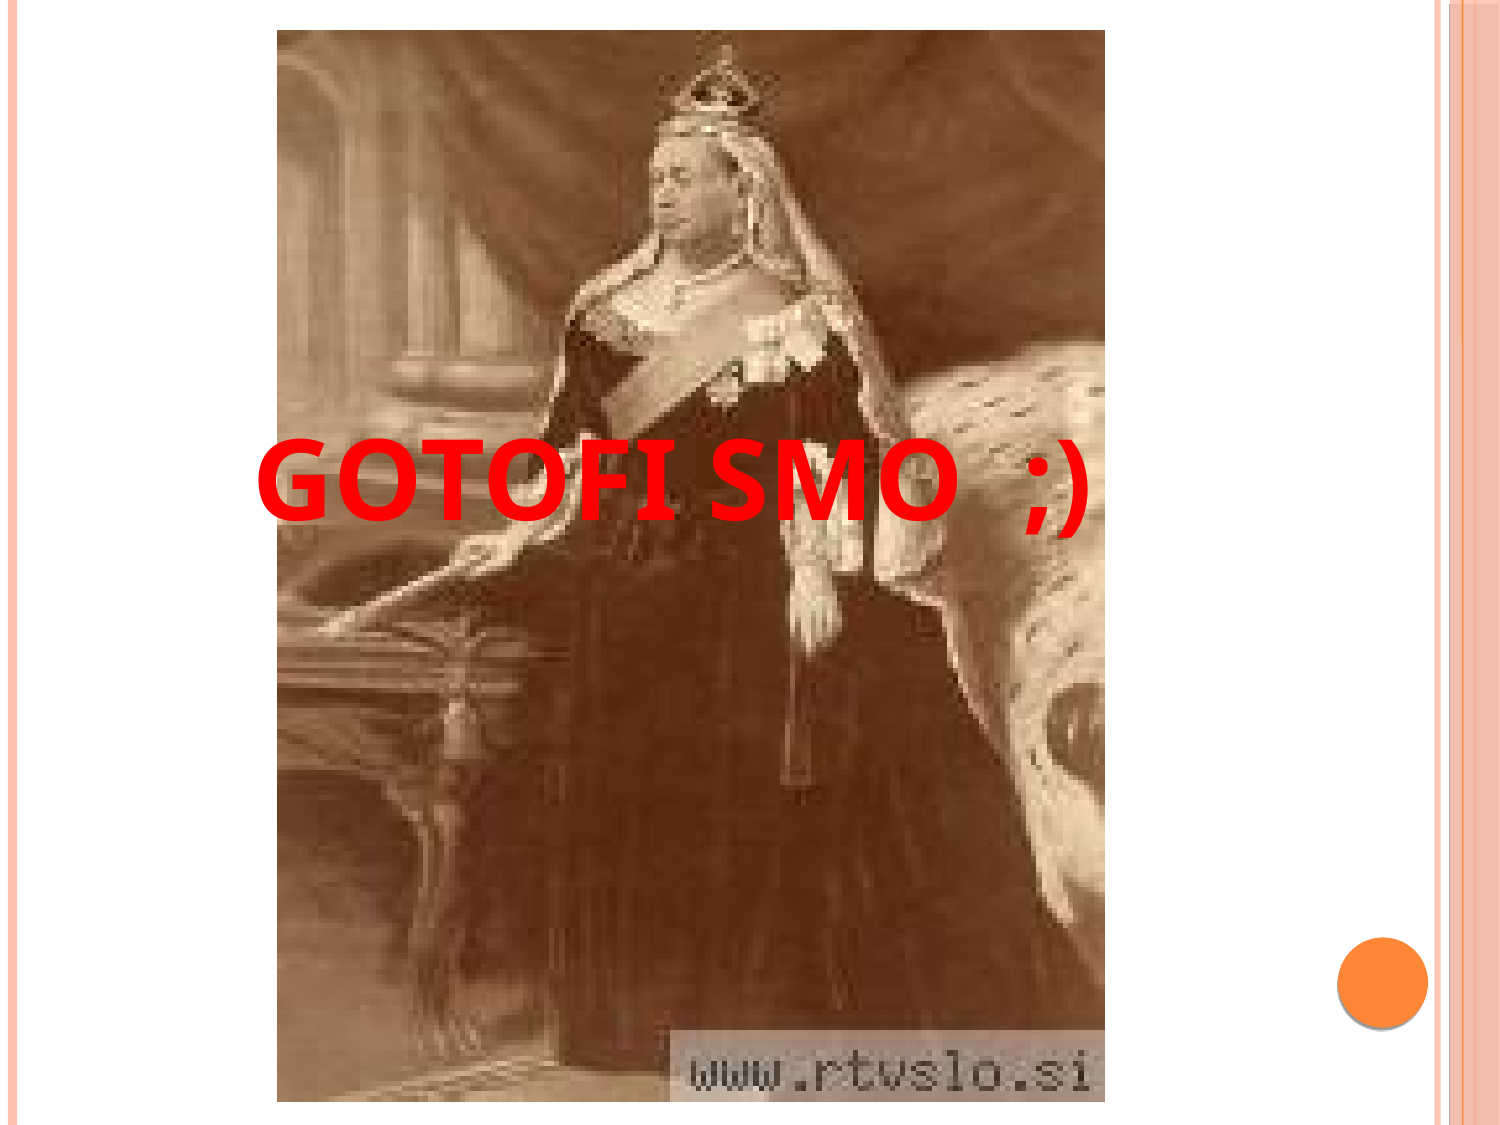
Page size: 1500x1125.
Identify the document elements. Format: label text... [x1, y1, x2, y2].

title GOTOFI SMO ;) [75, 373, 1300, 551]
picture [277, 551, 1105, 1102]
picture [277, 30, 1105, 373]
